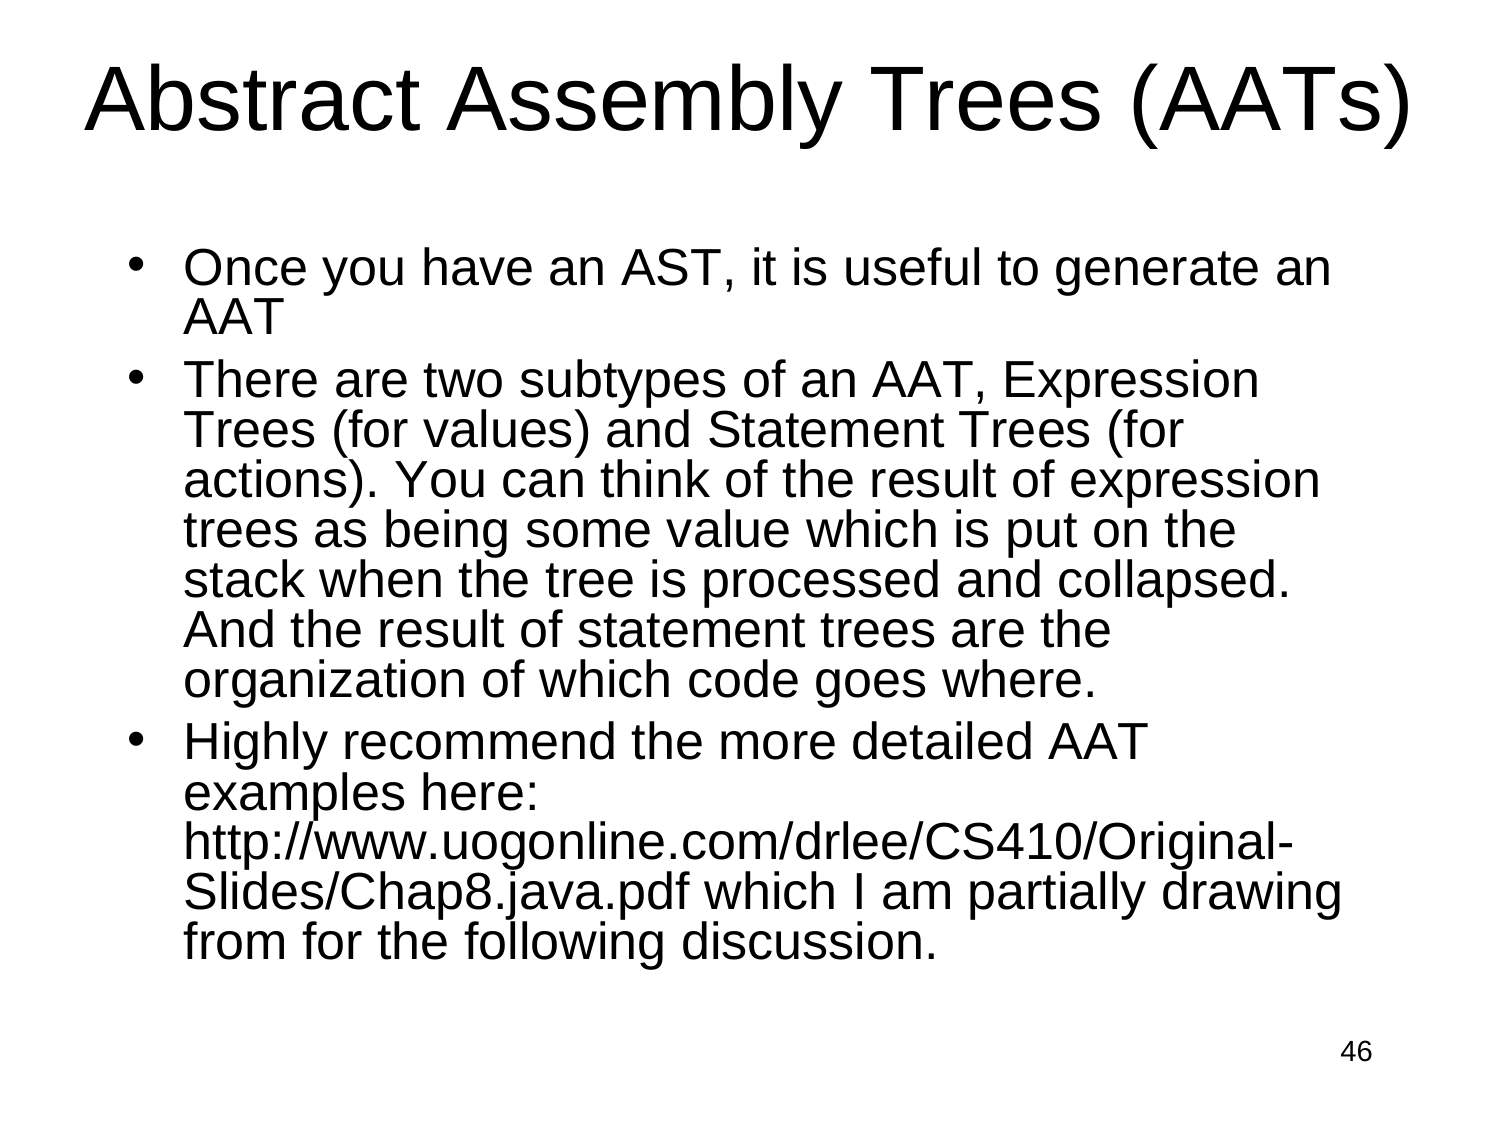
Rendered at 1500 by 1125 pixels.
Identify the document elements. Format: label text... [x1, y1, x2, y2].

list Once you have an AST, it is useful to generate an AAT There are two subtypes of an AAT, Expression Trees (for values) and Statement Trees (for actions). You can think of the result of expression trees as being some value which is put on the stack when the tree is processed and collapsed. And the result of statement trees are the organization of which code goes where. Highly recommend the more detailed AAT examples here: http://www.uogonline.com/drlee/CS410/Original-Slides/Chap8.java.pdf which I am partially drawing from for the following discussion. [112, 237, 1388, 1051]
text_box <number> [1074, 1025, 1388, 1101]
title Abstract Assembly Trees (AATs) [0, 0, 1500, 188]
